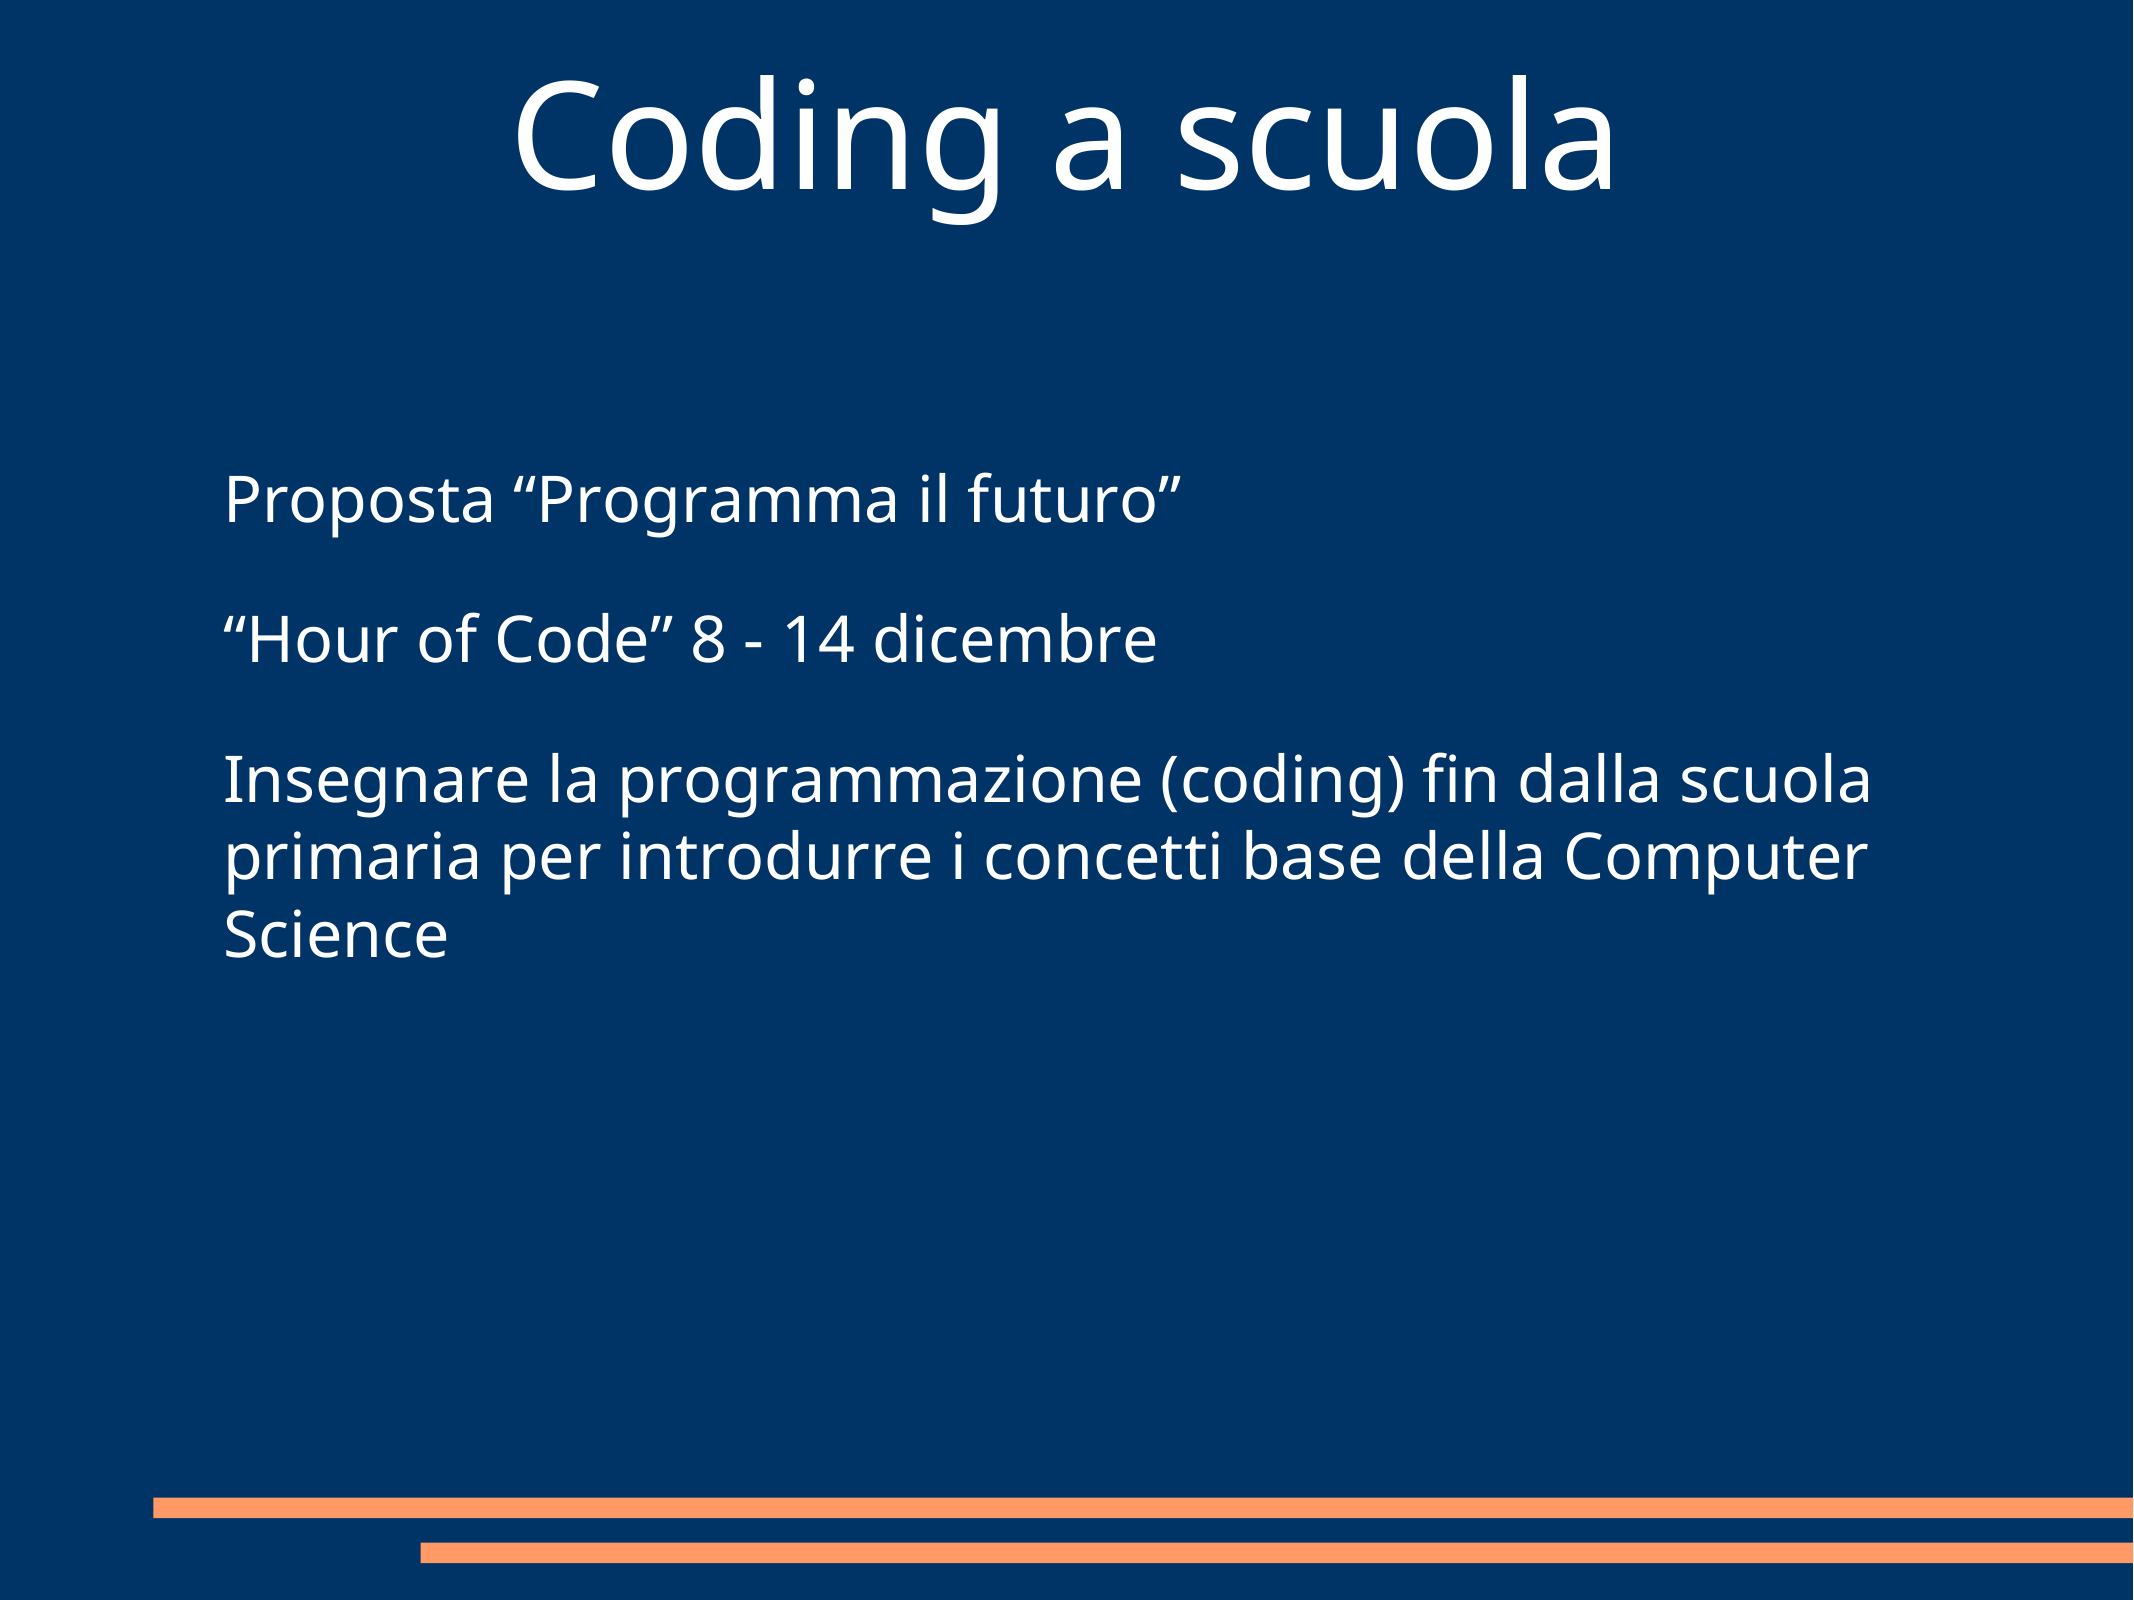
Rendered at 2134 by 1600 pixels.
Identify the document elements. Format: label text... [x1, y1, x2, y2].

list Proposta “Programma il futuro” “Hour of Code” 8 - 14 dicembre Insegnare la programmazione (coding) fin dalla scuola primaria per introdurre i concetti base della Computer Science [208, 450, 1925, 1400]
title Coding a scuola [208, 32, 1925, 450]
